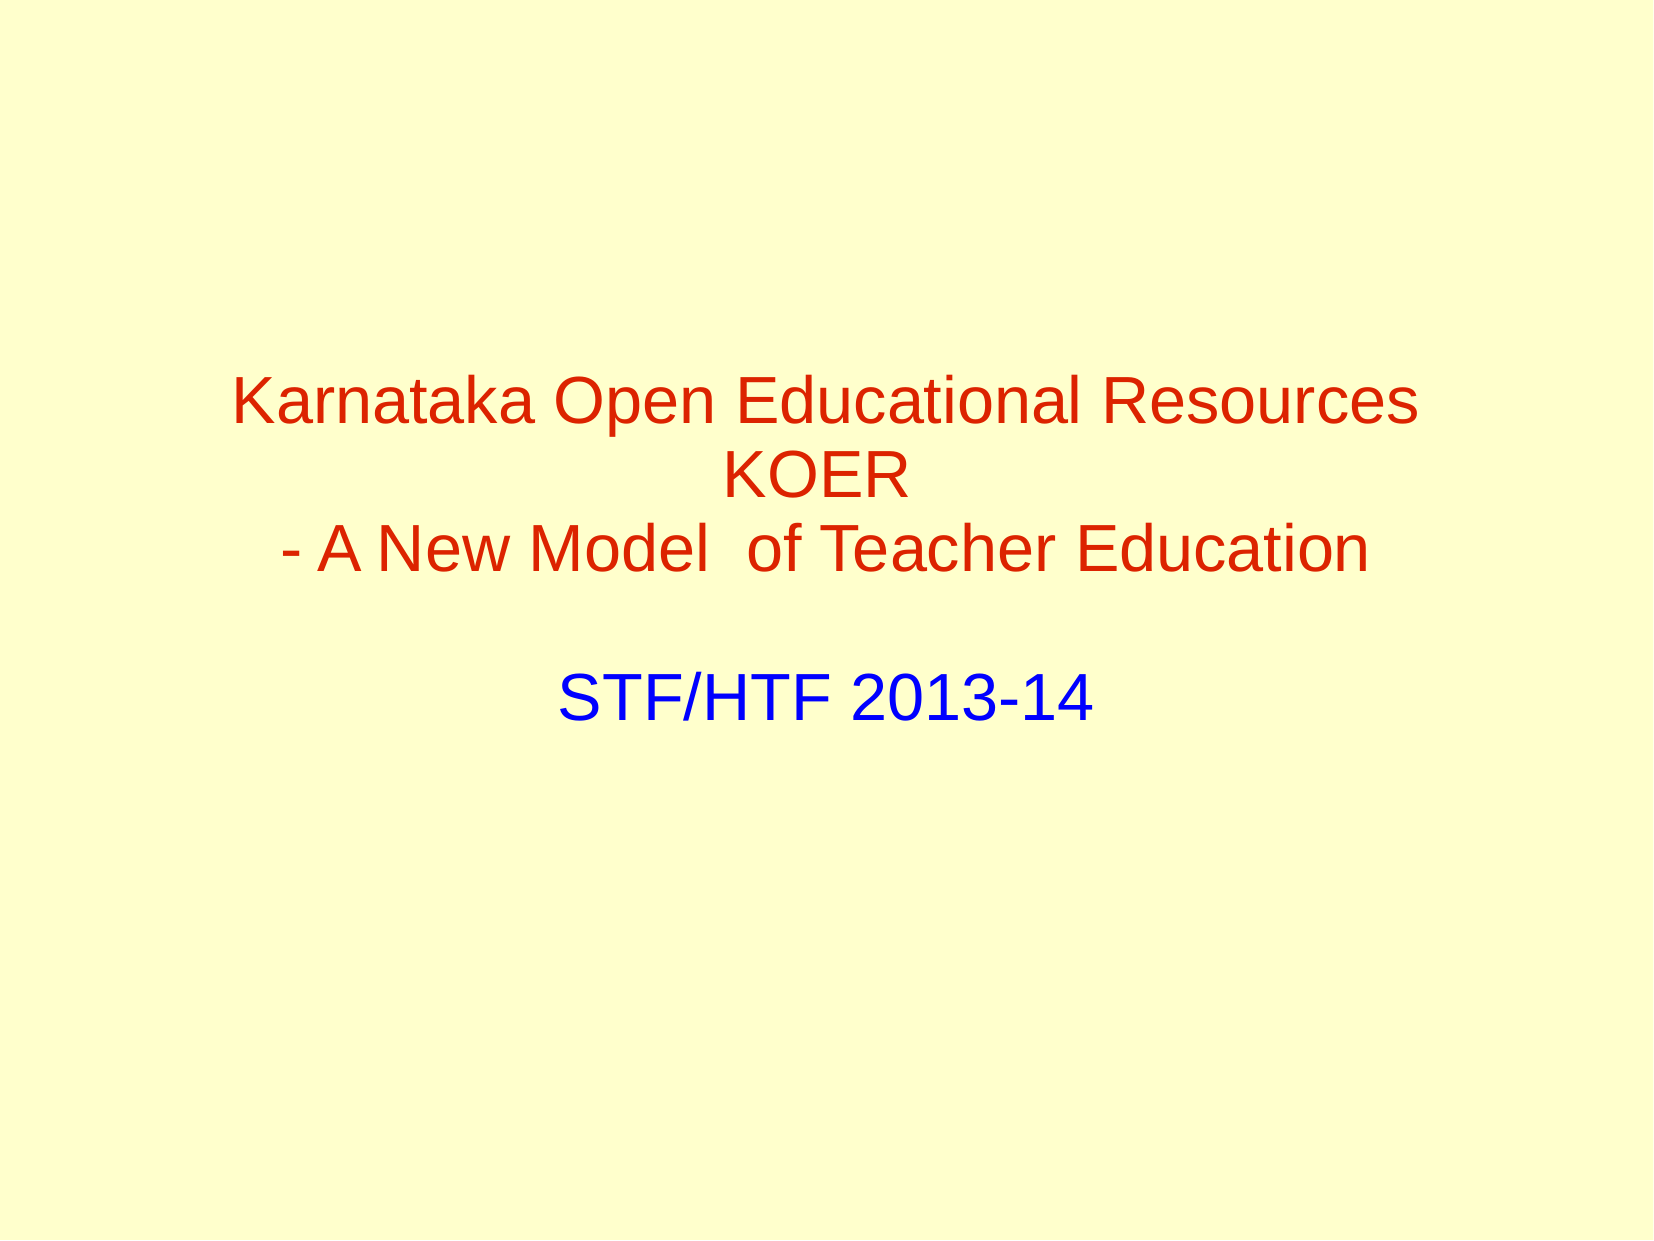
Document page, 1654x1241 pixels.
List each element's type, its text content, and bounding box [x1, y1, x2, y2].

title Karnataka Open Educational Resources KOER - A New Model of Teacher Education STF/HTF 2013-14 [82, 43, 1571, 1052]
